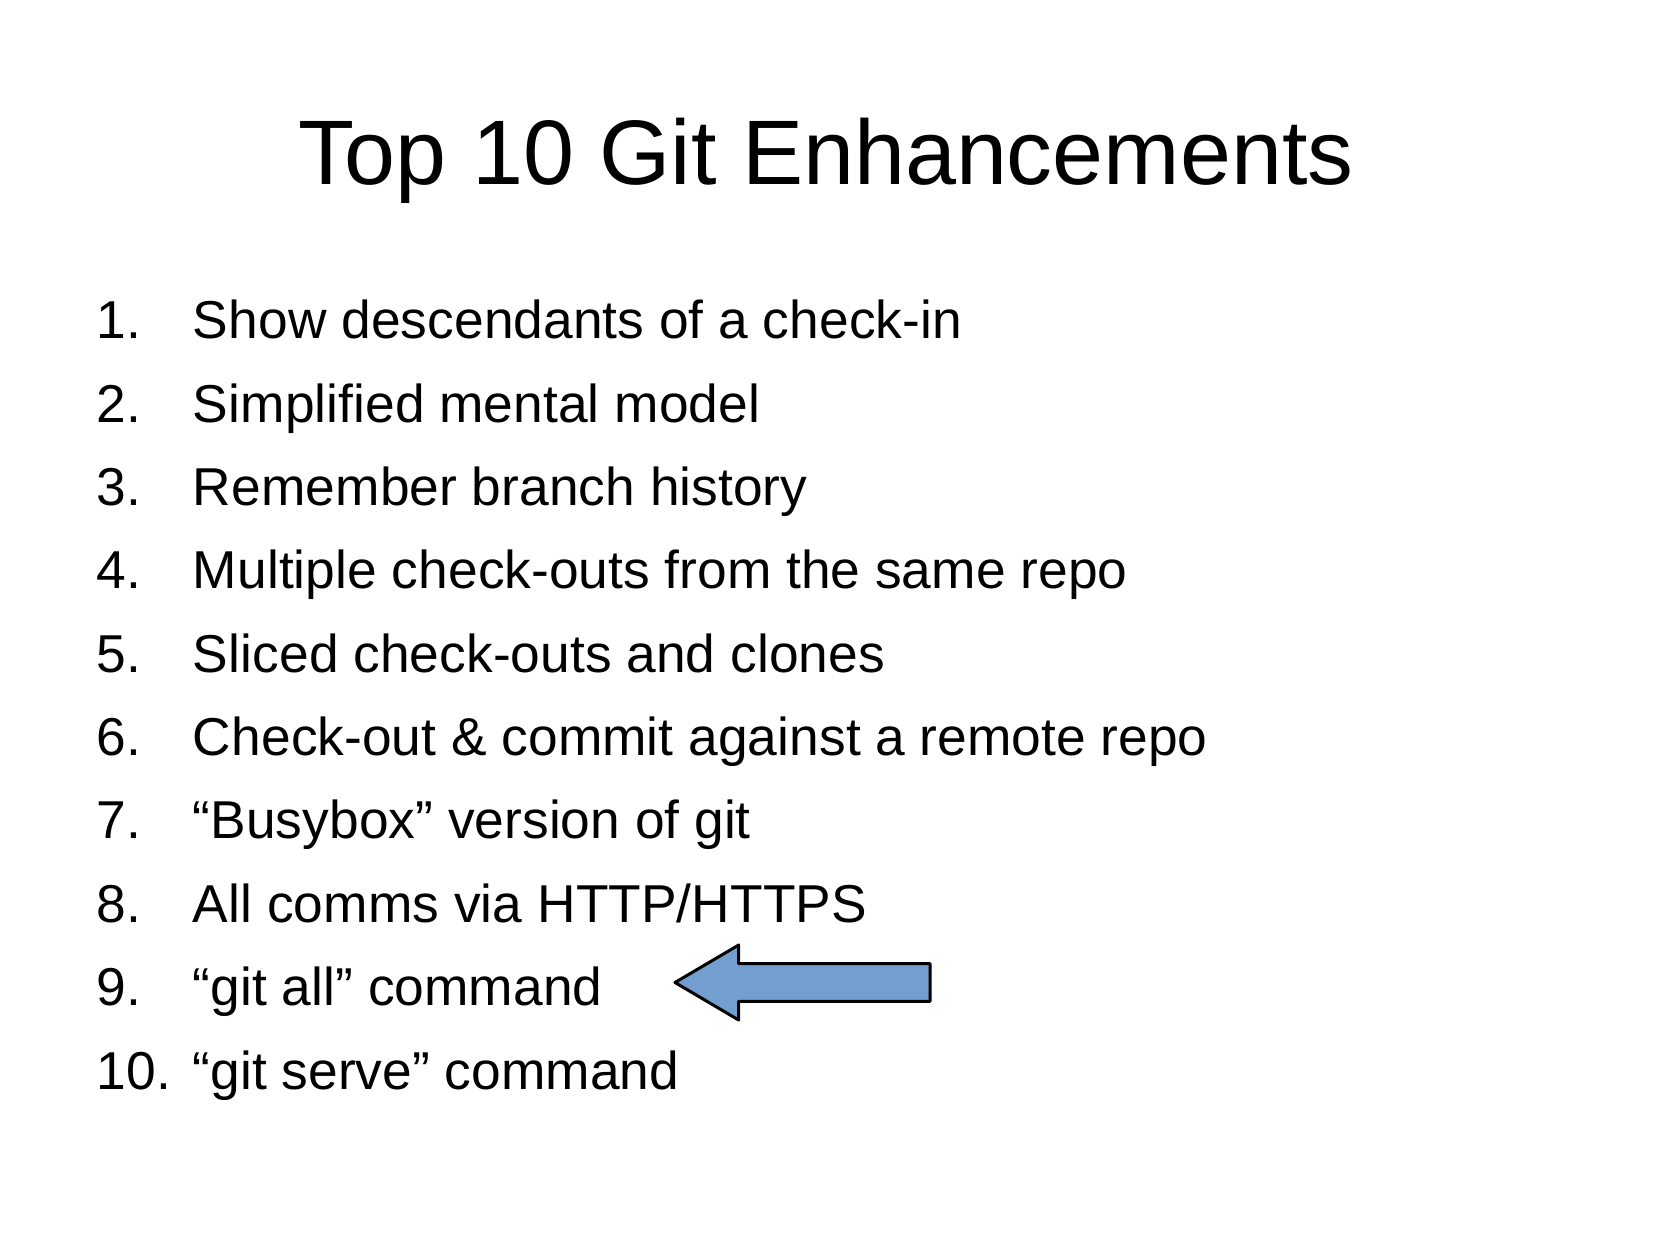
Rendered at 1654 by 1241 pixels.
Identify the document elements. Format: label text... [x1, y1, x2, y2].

text_box [675, 945, 931, 1021]
title Top 10 Git Enhancements [82, 49, 1571, 257]
list Show descendants of a check-in Simplified mental model Remember branch history Multiple check-outs from the same repo Sliced check-outs and clones Check-out & commit against a remote repo “Busybox” version of git All comms via HTTP/HTTPS “git all” command “git serve” command [82, 290, 1571, 1109]
